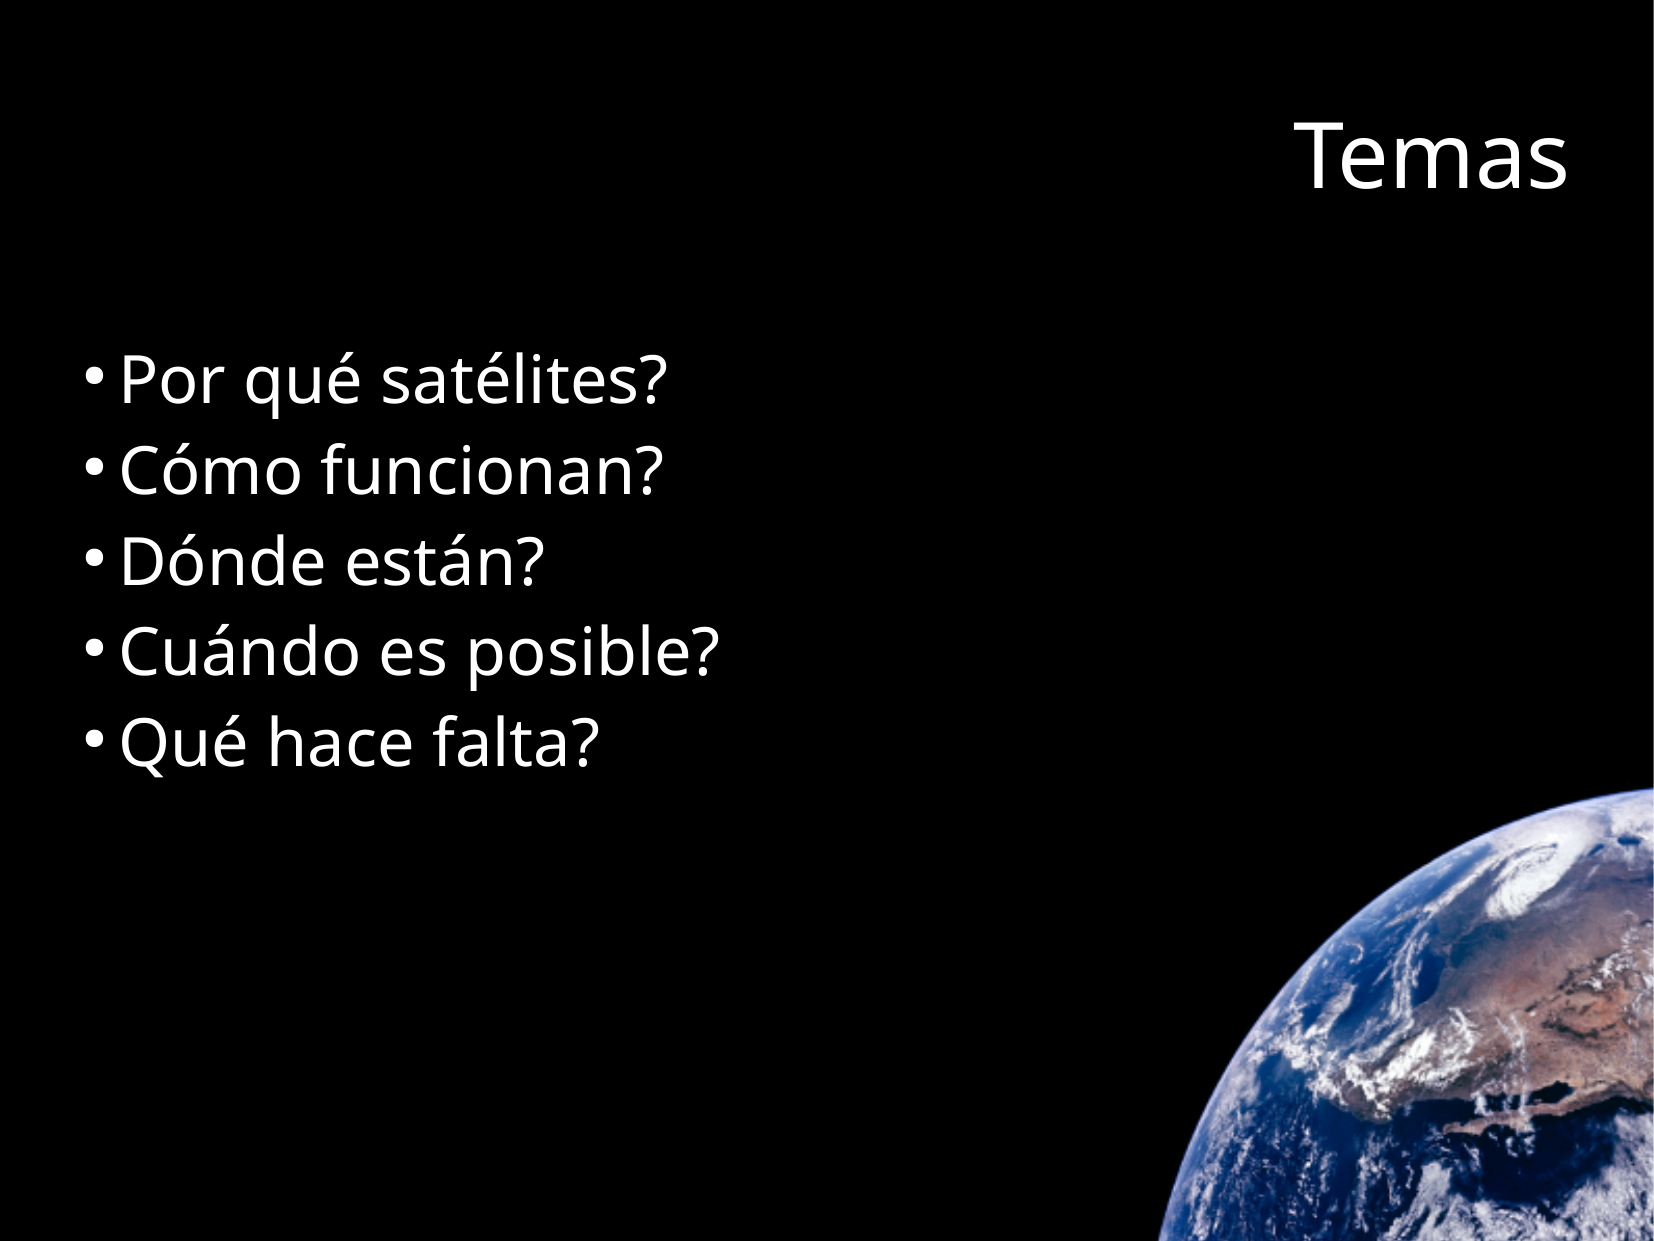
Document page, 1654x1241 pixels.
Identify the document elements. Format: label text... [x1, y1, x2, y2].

title Temas [82, 49, 1571, 257]
picture [0, 0, 1654, 1241]
subtitle Por qué satélites? Cómo funcionan? Dónde están? Cuándo es posible? Qué hace falta? [82, 290, 1571, 1010]
